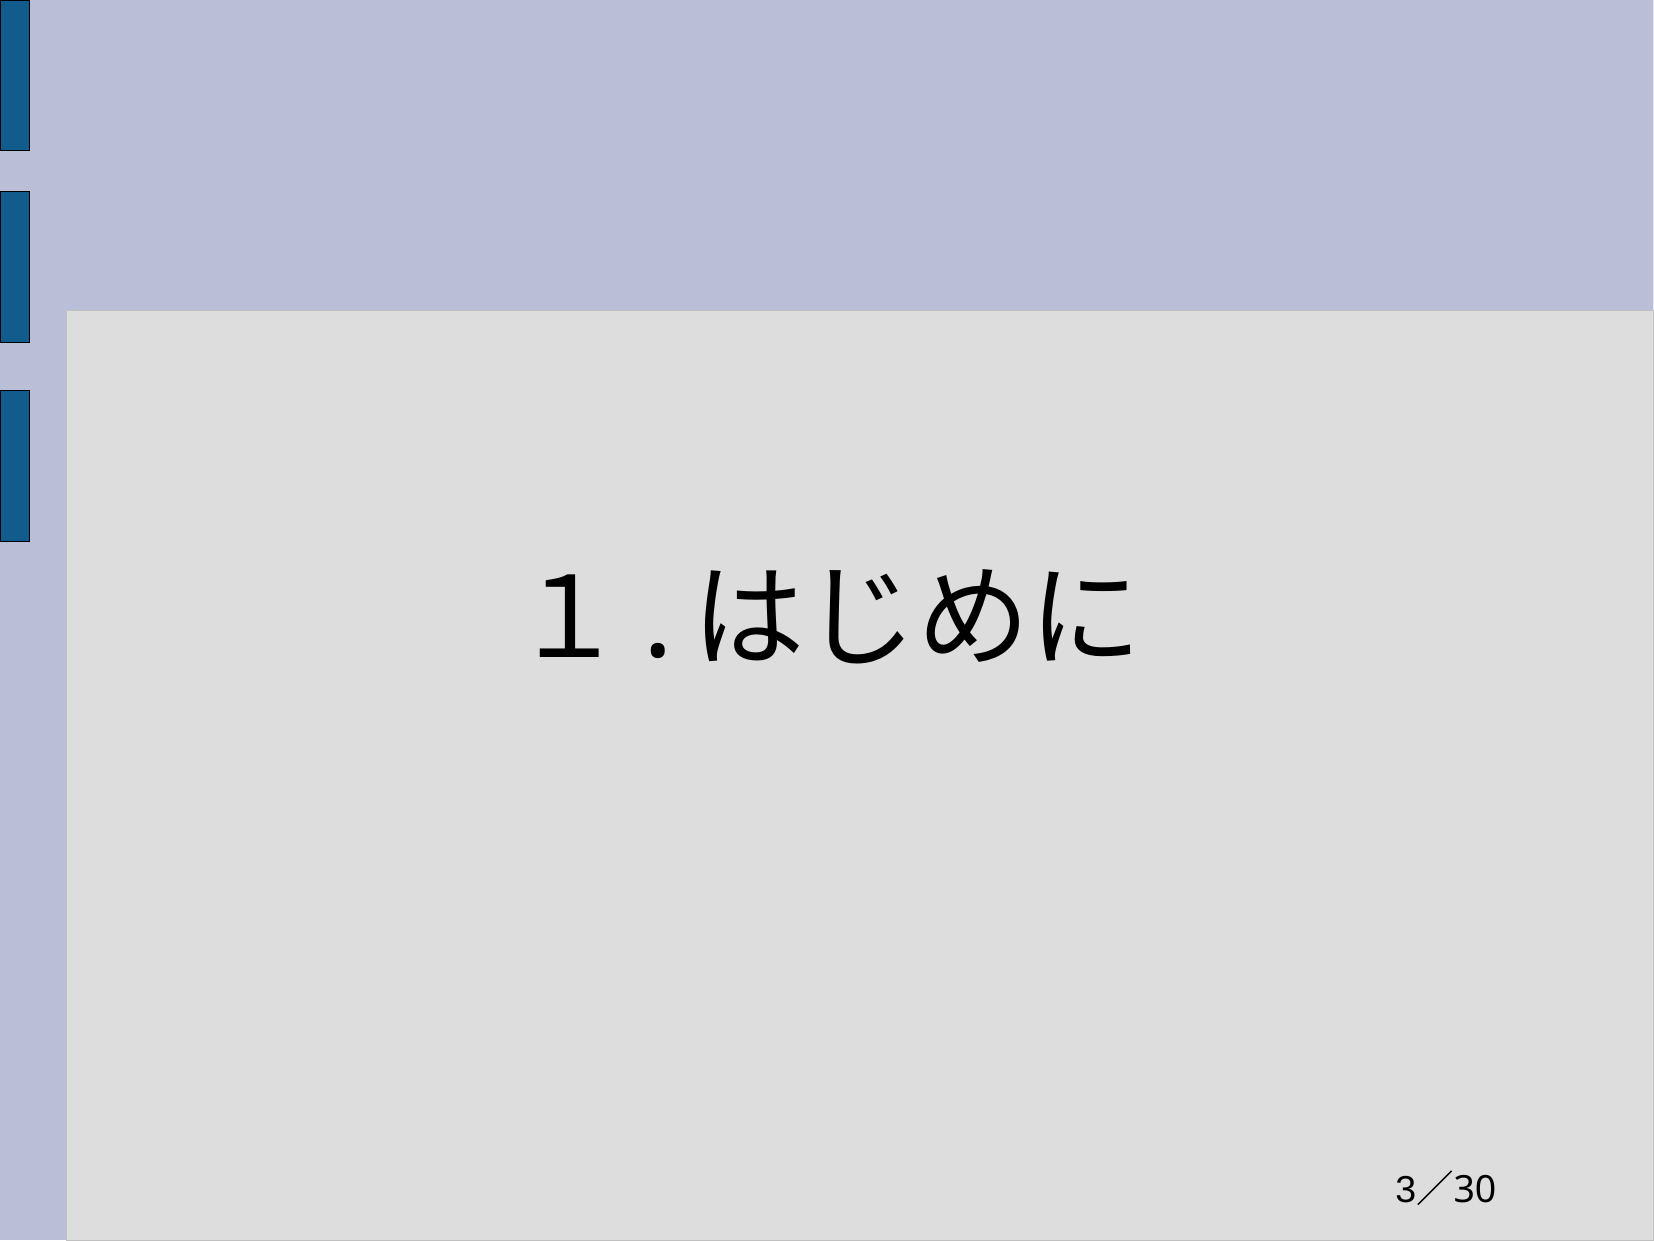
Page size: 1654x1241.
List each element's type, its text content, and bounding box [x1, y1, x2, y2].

text_box [1299, 1145, 1654, 1236]
subtitle １.はじめに [121, 91, 1534, 1126]
